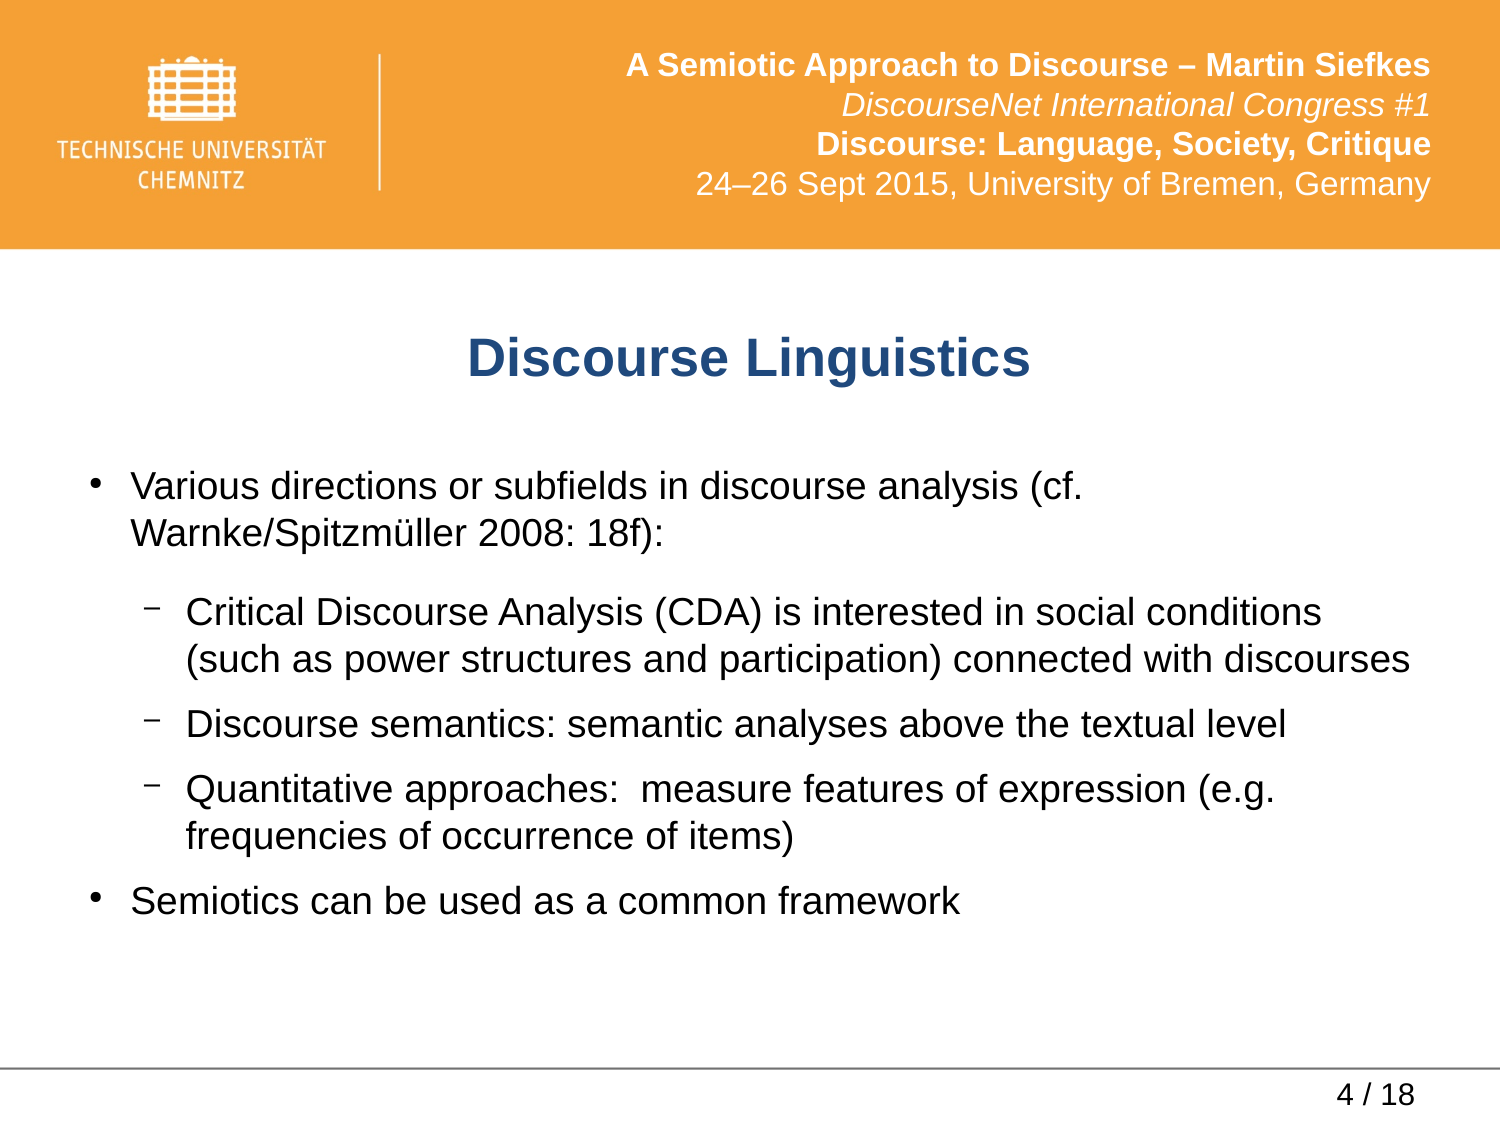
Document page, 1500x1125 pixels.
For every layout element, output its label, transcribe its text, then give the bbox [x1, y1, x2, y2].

picture [0, 0, 1500, 1125]
text_box Discourse Linguistics [59, 314, 1441, 449]
list [419, 45, 774, 197]
text_box <Foliennummer> / 18 [1220, 1069, 1500, 1120]
list Various directions or subfields in discourse analysis (cf. Warnke/Spitzmüller 2008: 18f): Critical Discourse Analysis (CDA) is interested in social conditions (such as power structures and participation) connected with discourses Discourse semantics: semantic analyses above the textual level Quantitative approaches: measure features of expression (e.g. frequencies of occurrence of items) Semiotics can be used as a common framework [75, 460, 1426, 969]
